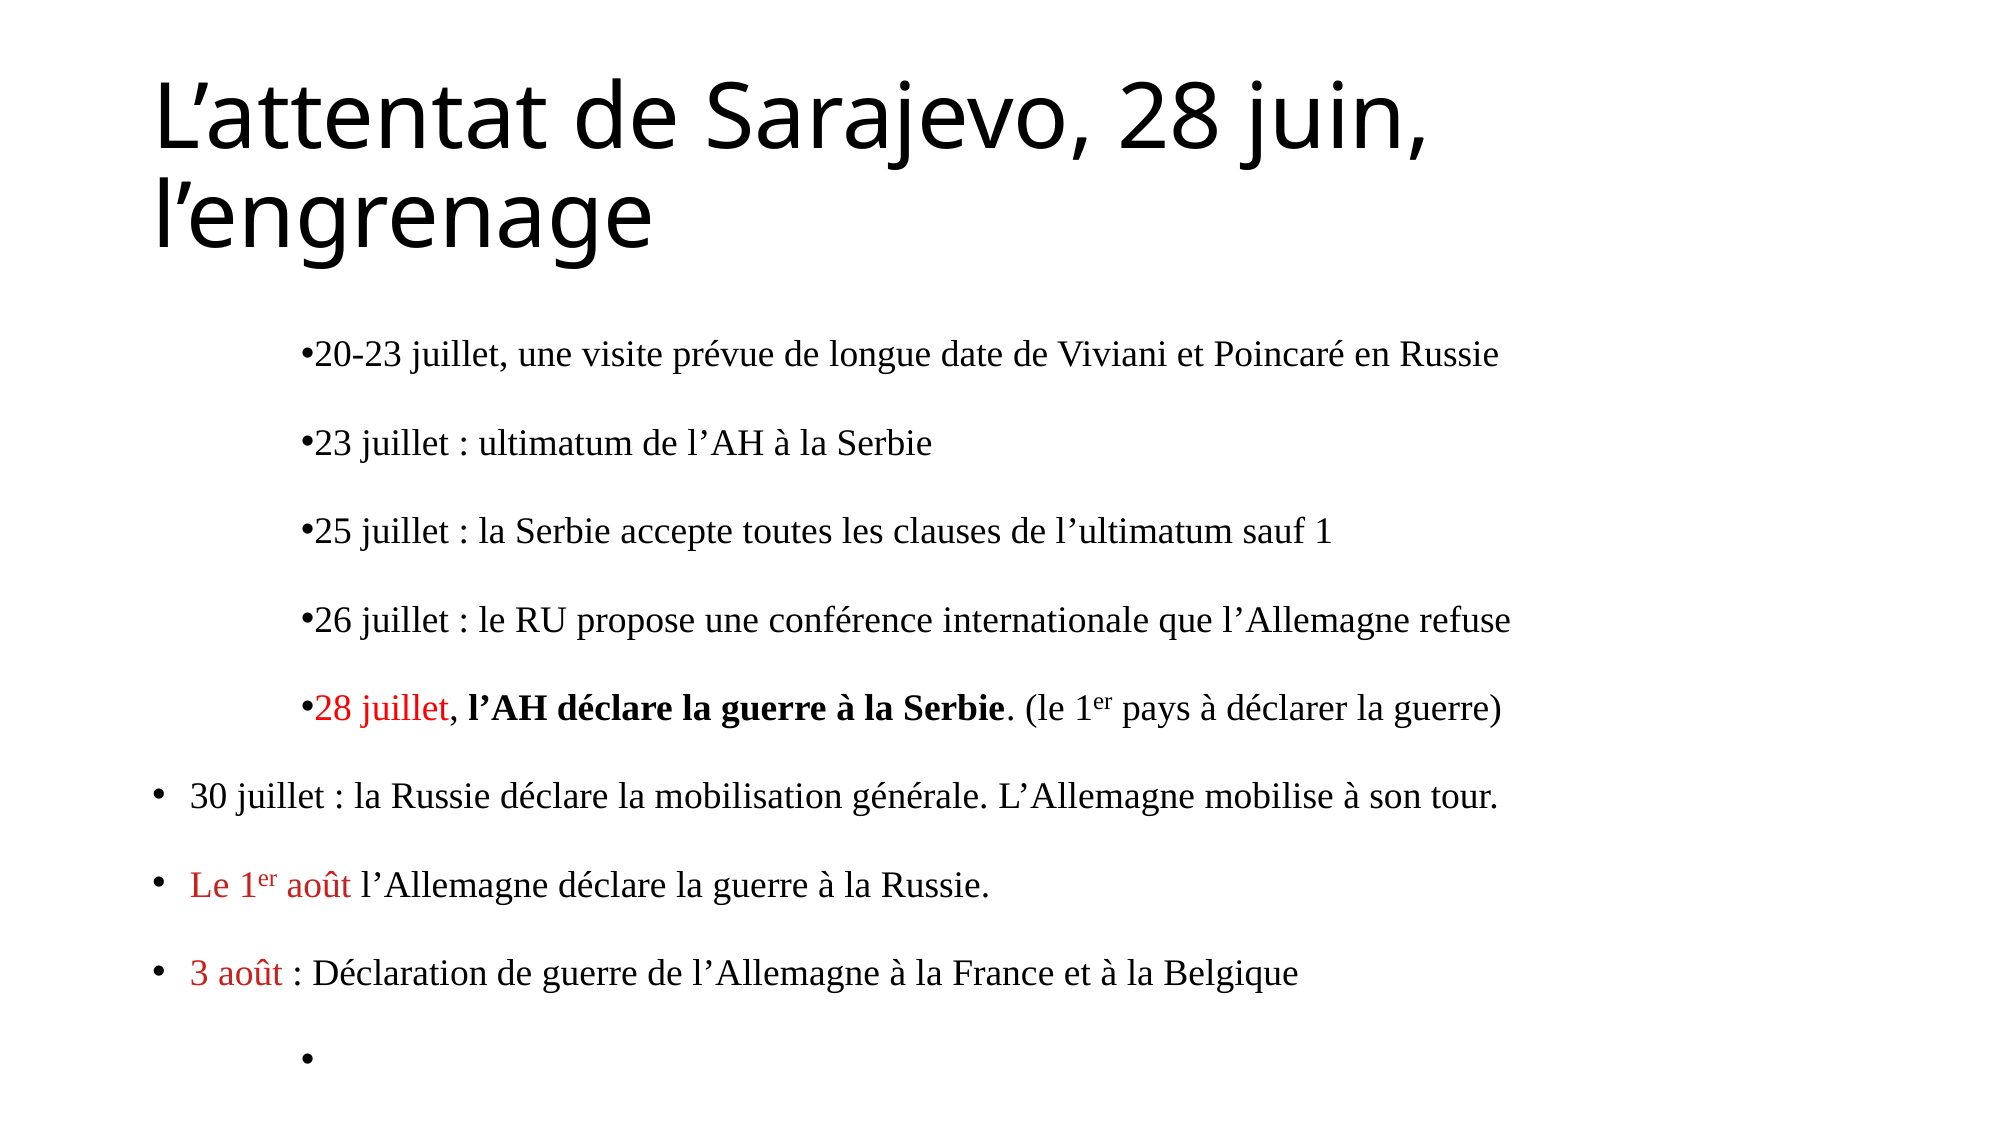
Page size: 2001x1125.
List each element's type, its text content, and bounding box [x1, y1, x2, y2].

list 20-23 juillet, une visite prévue de longue date de Viviani et Poincaré en Russie 23 juillet : ultimatum de l’AH à la Serbie 25 juillet : la Serbie accepte toutes les clauses de l’ultimatum sauf 1 26 juillet : le RU propose une conférence internationale que l’Allemagne refuse 28 juillet, l’AH déclare la guerre à la Serbie. (le 1er pays à déclarer la guerre) 30 juillet : la Russie déclare la mobilisation générale. L’Allemagne mobilise à son tour. Le 1er août l’Allemagne déclare la guerre à la Russie. 3 août : Déclaration de guerre de l’Allemagne à la France et à la Belgique [137, 299, 1863, 1014]
title L’attentat de Sarajevo, 28 juin, l’engrenage [137, 59, 1863, 278]
